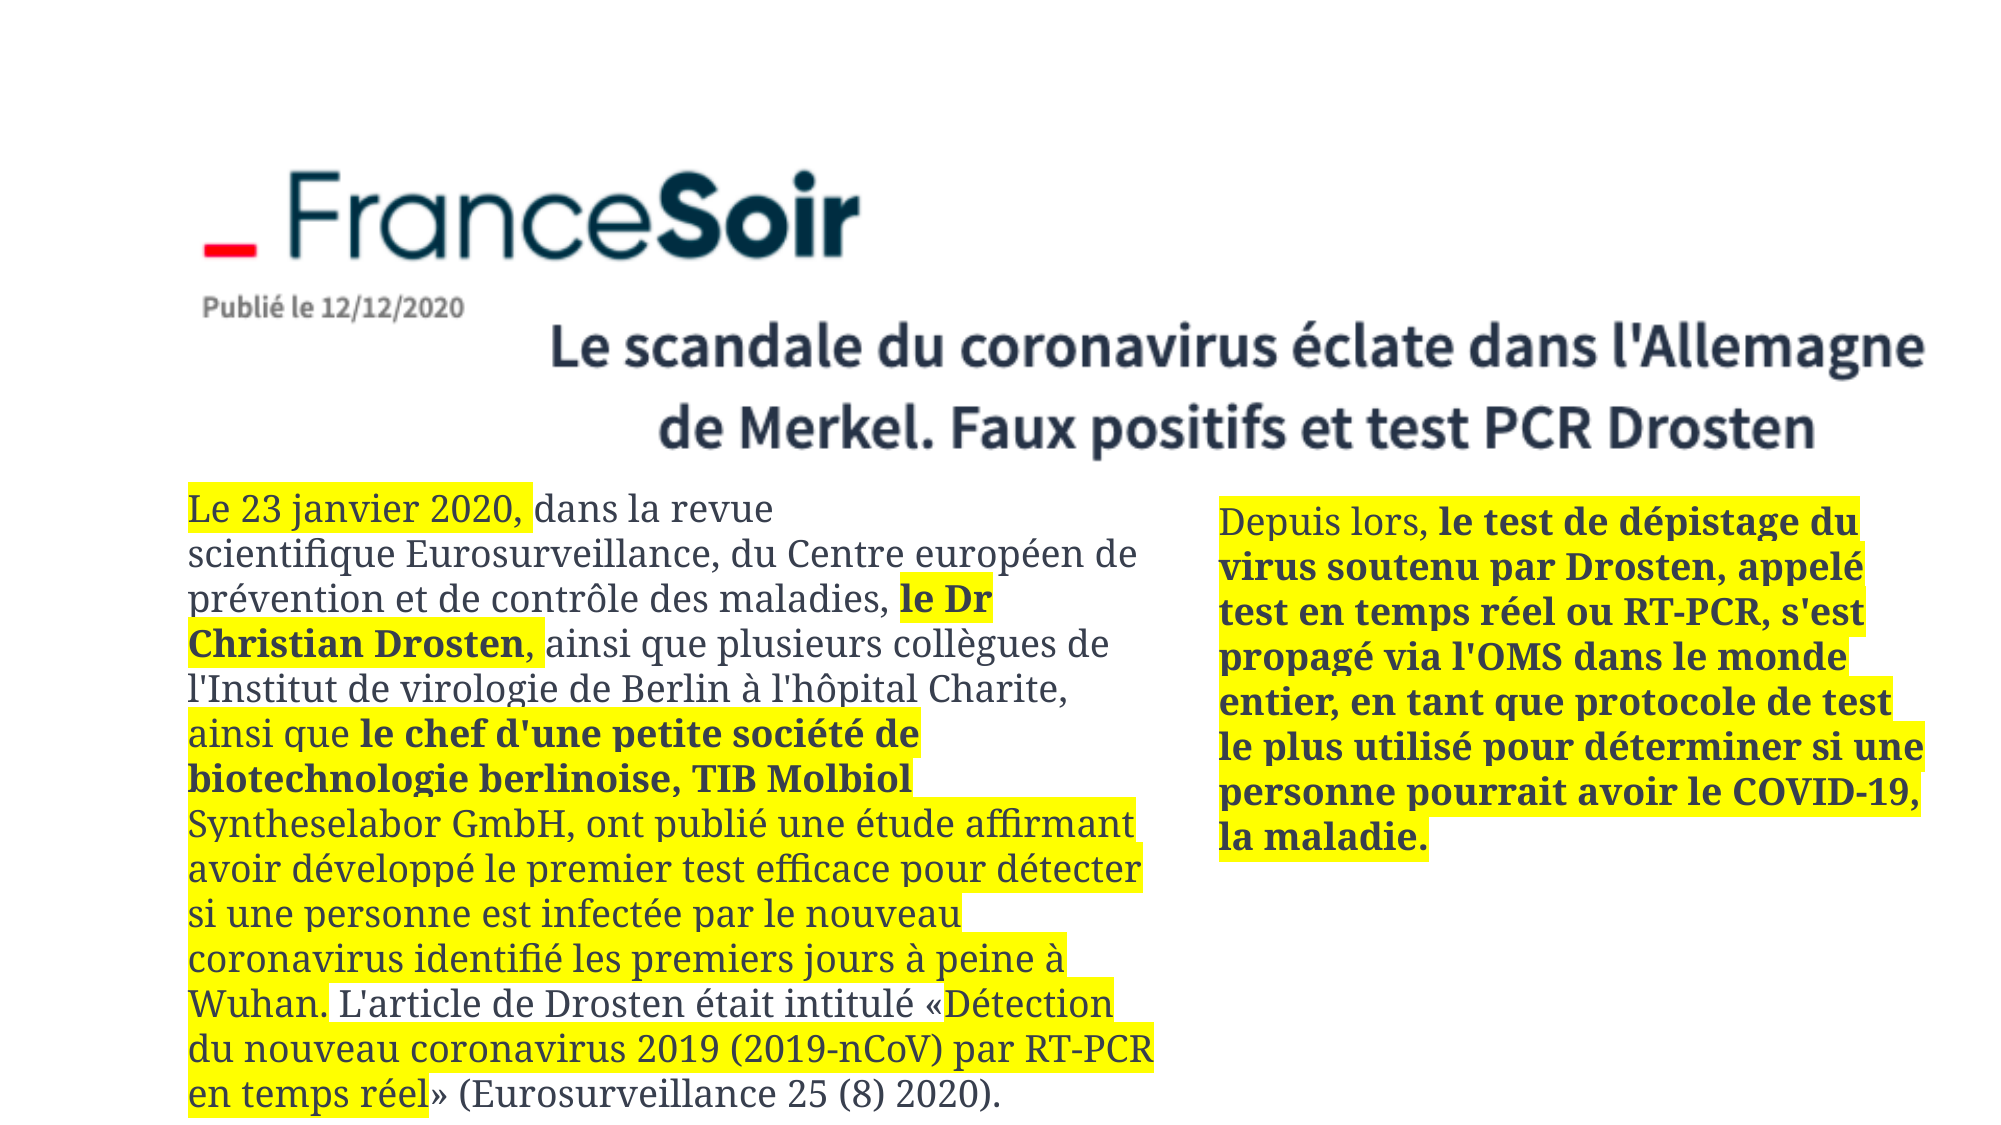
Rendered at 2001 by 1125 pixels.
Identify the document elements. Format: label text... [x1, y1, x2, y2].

text_box Depuis lors, le test de dépistage du virus soutenu par Drosten, appelé test en temps réel ou RT-PCR, s'est propagé via l'OMS dans le monde entier, en tant que protocole de test le plus utilisé pour déterminer si une personne pourrait avoir le COVID-19, la maladie. [1204, 491, 1945, 866]
text_box Le 23 janvier 2020, dans la revue scientifique Eurosurveillance, du Centre européen de prévention et de contrôle des maladies, le Dr Christian Drosten, ainsi que plusieurs collègues de l'Institut de virologie de Berlin à l'hôpital Charite, ainsi que le chef d'une petite société de biotechnologie berlinoise, TIB Molbiol Syntheselabor GmbH, ont publié une étude affirmant avoir développé le premier test efficace pour détecter si une personne est infectée par le nouveau coronavirus identifié les premiers jours à peine à Wuhan. L'article de Drosten était intitulé «Détection du nouveau coronavirus 2019 (2019-nCoV) par RT-PCR en temps réel» (Eurosurveillance 25 (8) 2020). [173, 477, 1173, 1122]
picture [178, 157, 881, 331]
picture [526, 292, 1961, 474]
